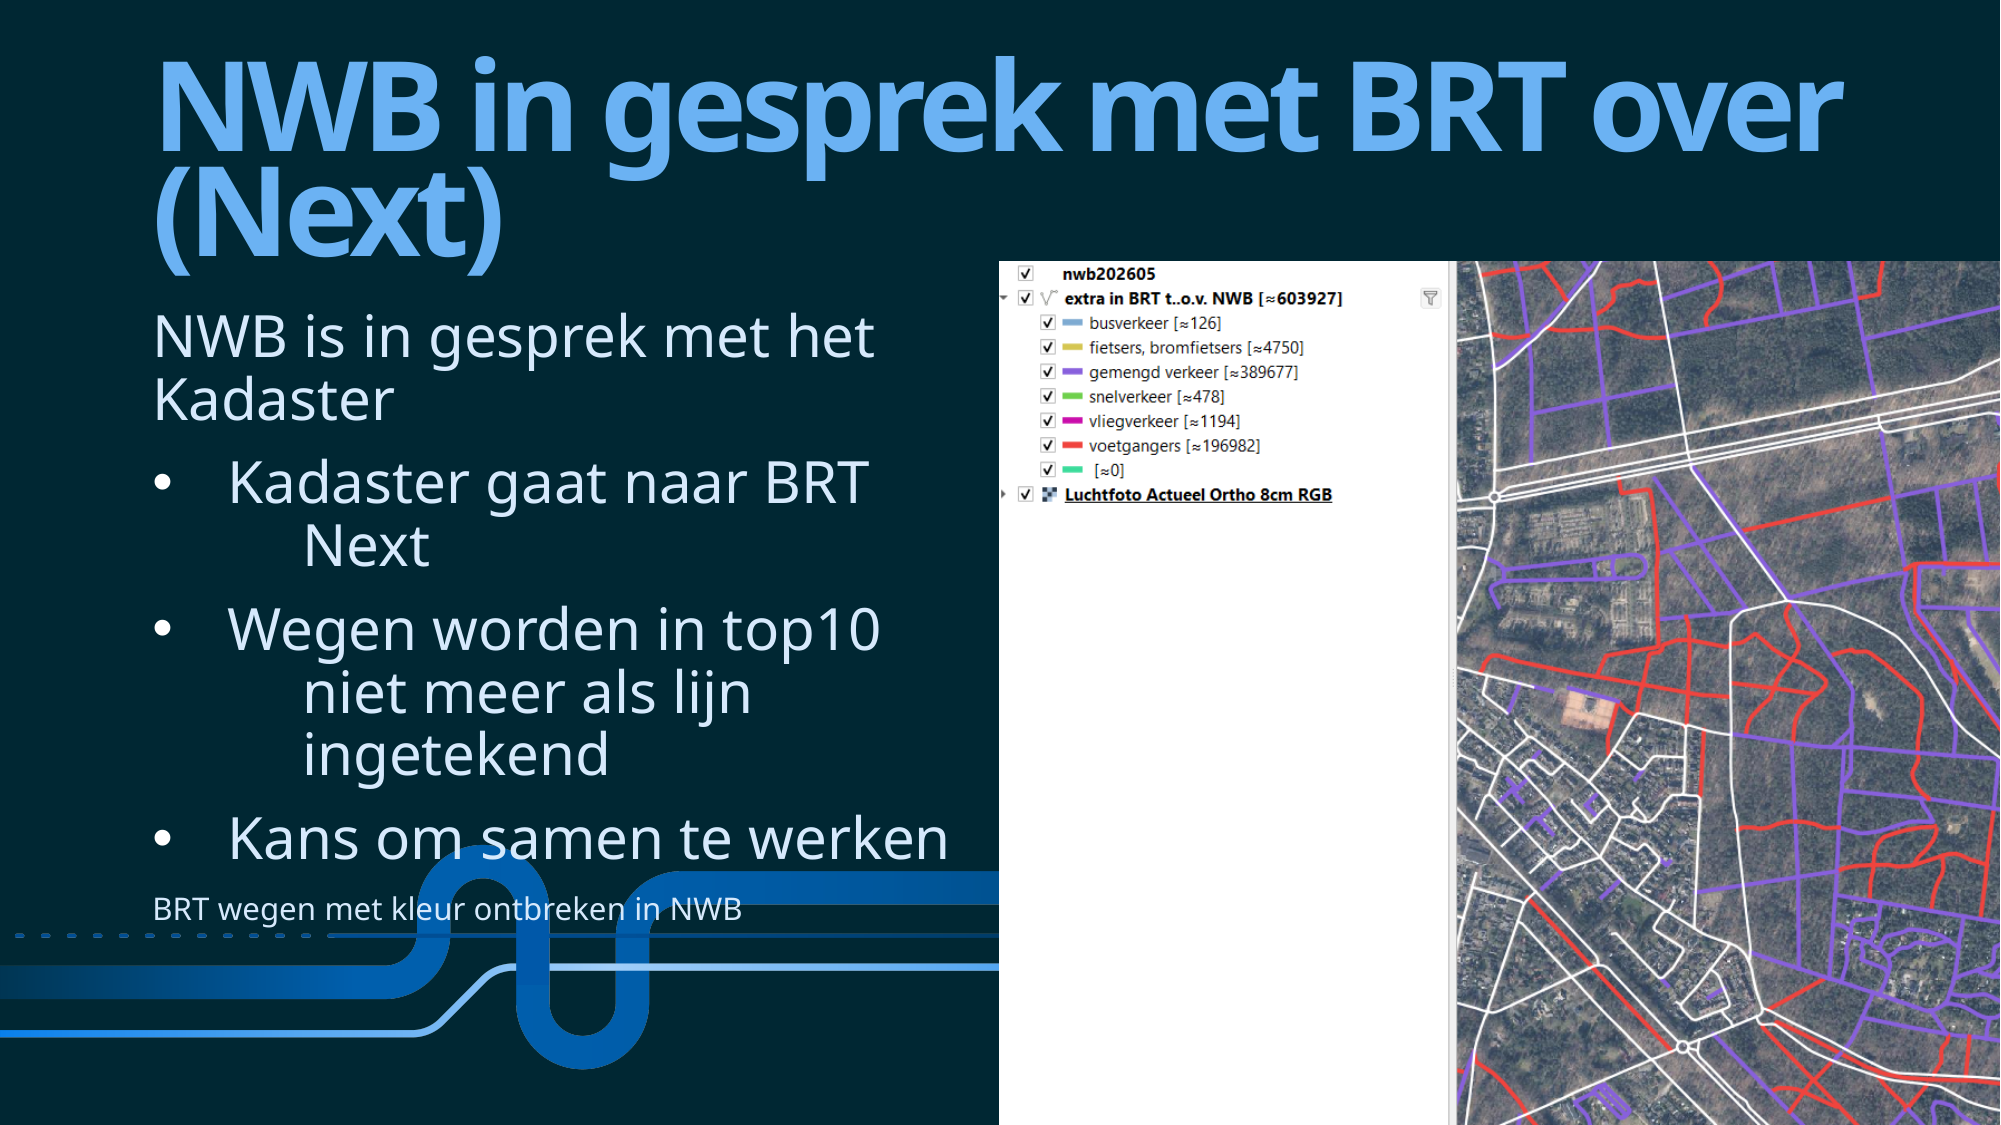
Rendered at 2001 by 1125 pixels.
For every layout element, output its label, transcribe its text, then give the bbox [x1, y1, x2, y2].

list NWB is in gesprek met het Kadaster Kadaster gaat naar BRT Next Wegen worden in top10 niet meer als lijn ingetekend Kans om samen te werken BRT wegen met kleur ontbreken in NWB [137, 299, 988, 1014]
title NWB in gesprek met BRT over (Next) [137, 59, 1863, 278]
picture [999, 262, 2000, 1125]
